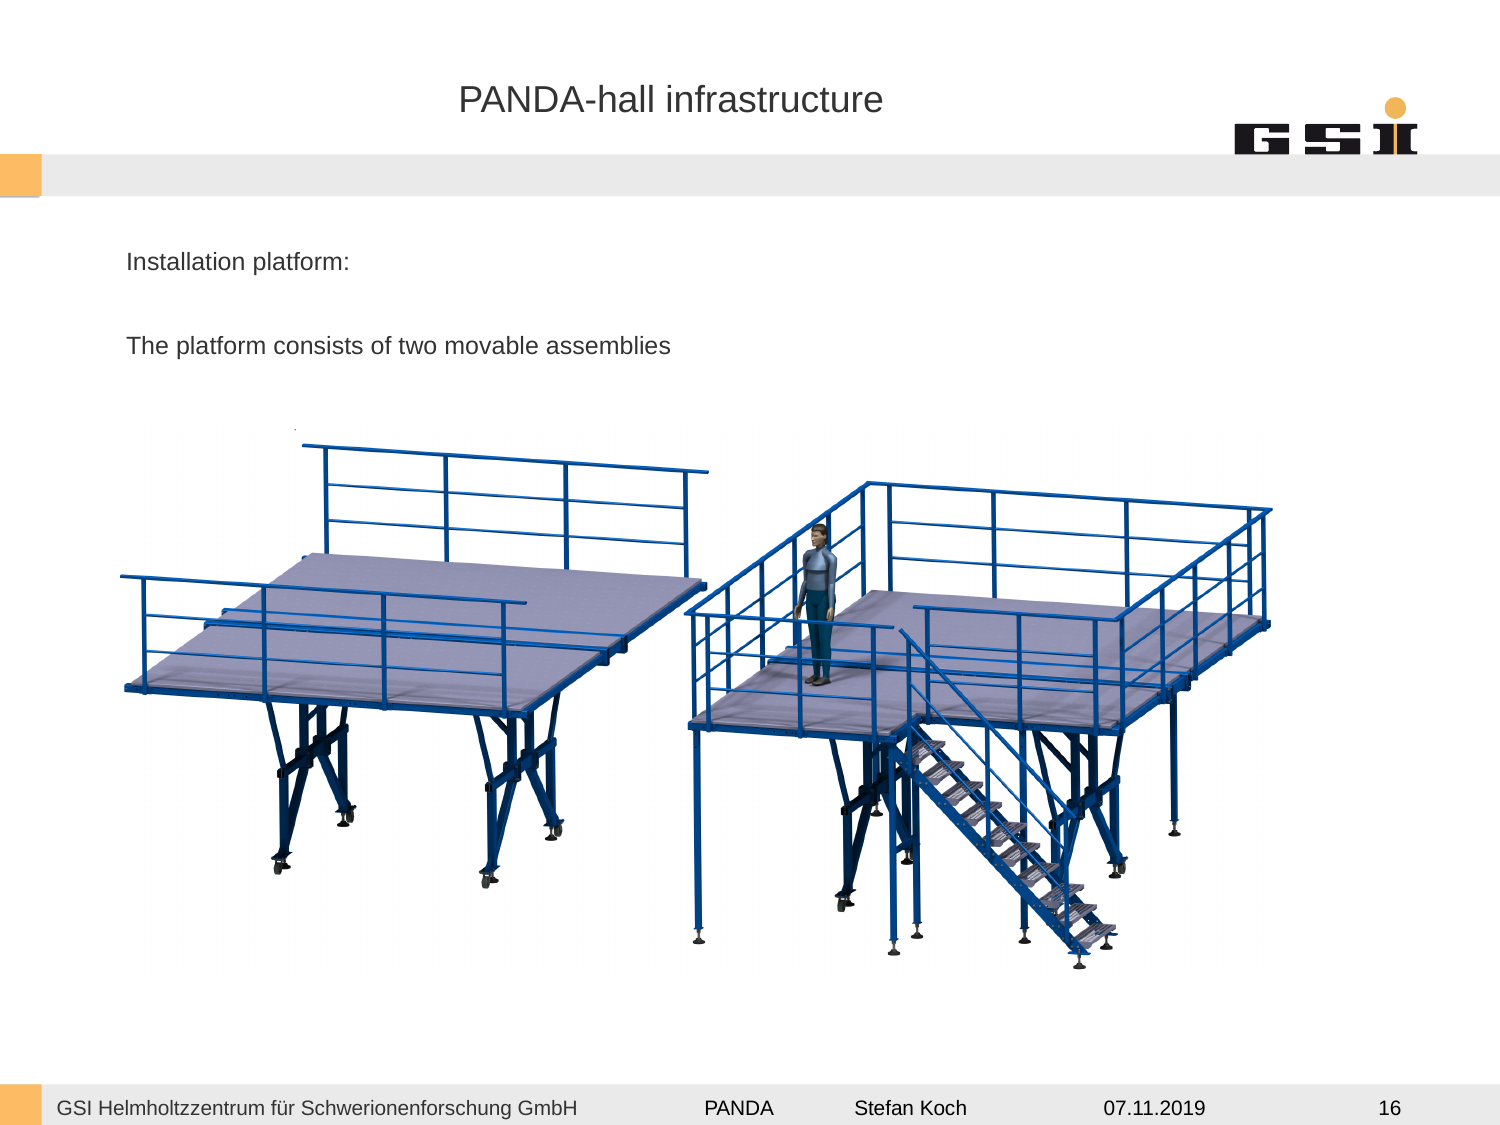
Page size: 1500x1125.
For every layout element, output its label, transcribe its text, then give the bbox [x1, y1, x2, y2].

text_box Installation platform: The platform consists of two movable assemblies [111, 239, 1417, 423]
picture [112, 427, 1276, 976]
text_box PANDA-hall infrastructure [160, 67, 1200, 128]
picture [1233, 95, 1419, 154]
